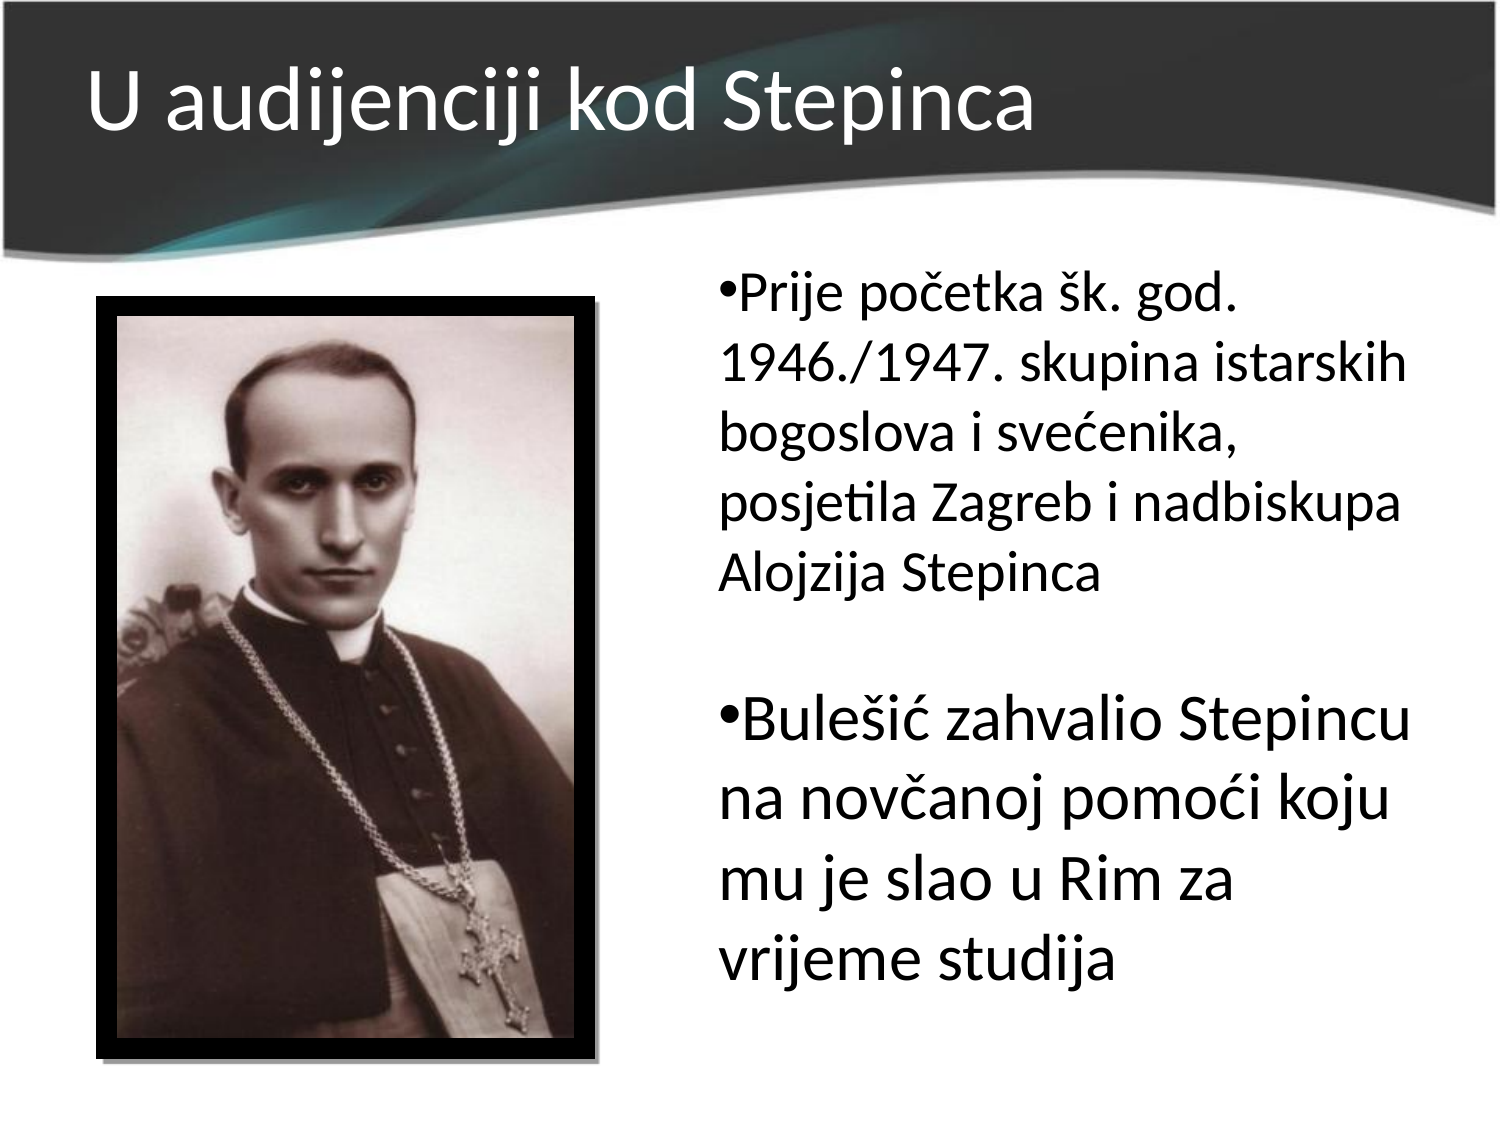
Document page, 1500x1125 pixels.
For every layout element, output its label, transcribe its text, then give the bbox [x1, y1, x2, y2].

title U audijenciji kod Stepinca [70, 0, 1421, 188]
picture [0, 0, 1500, 293]
text_box Prije početka šk. god. 1946./1947. skupina istarskih bogoslova i svećenika, posjetila Zagreb i nadbiskupa Alojzija Stepinca Bulešić zahvalio Stepincu na novčanoj pomoći koju mu je slao u Rim za vrijeme studija [703, 246, 1442, 1009]
picture [117, 316, 575, 1039]
